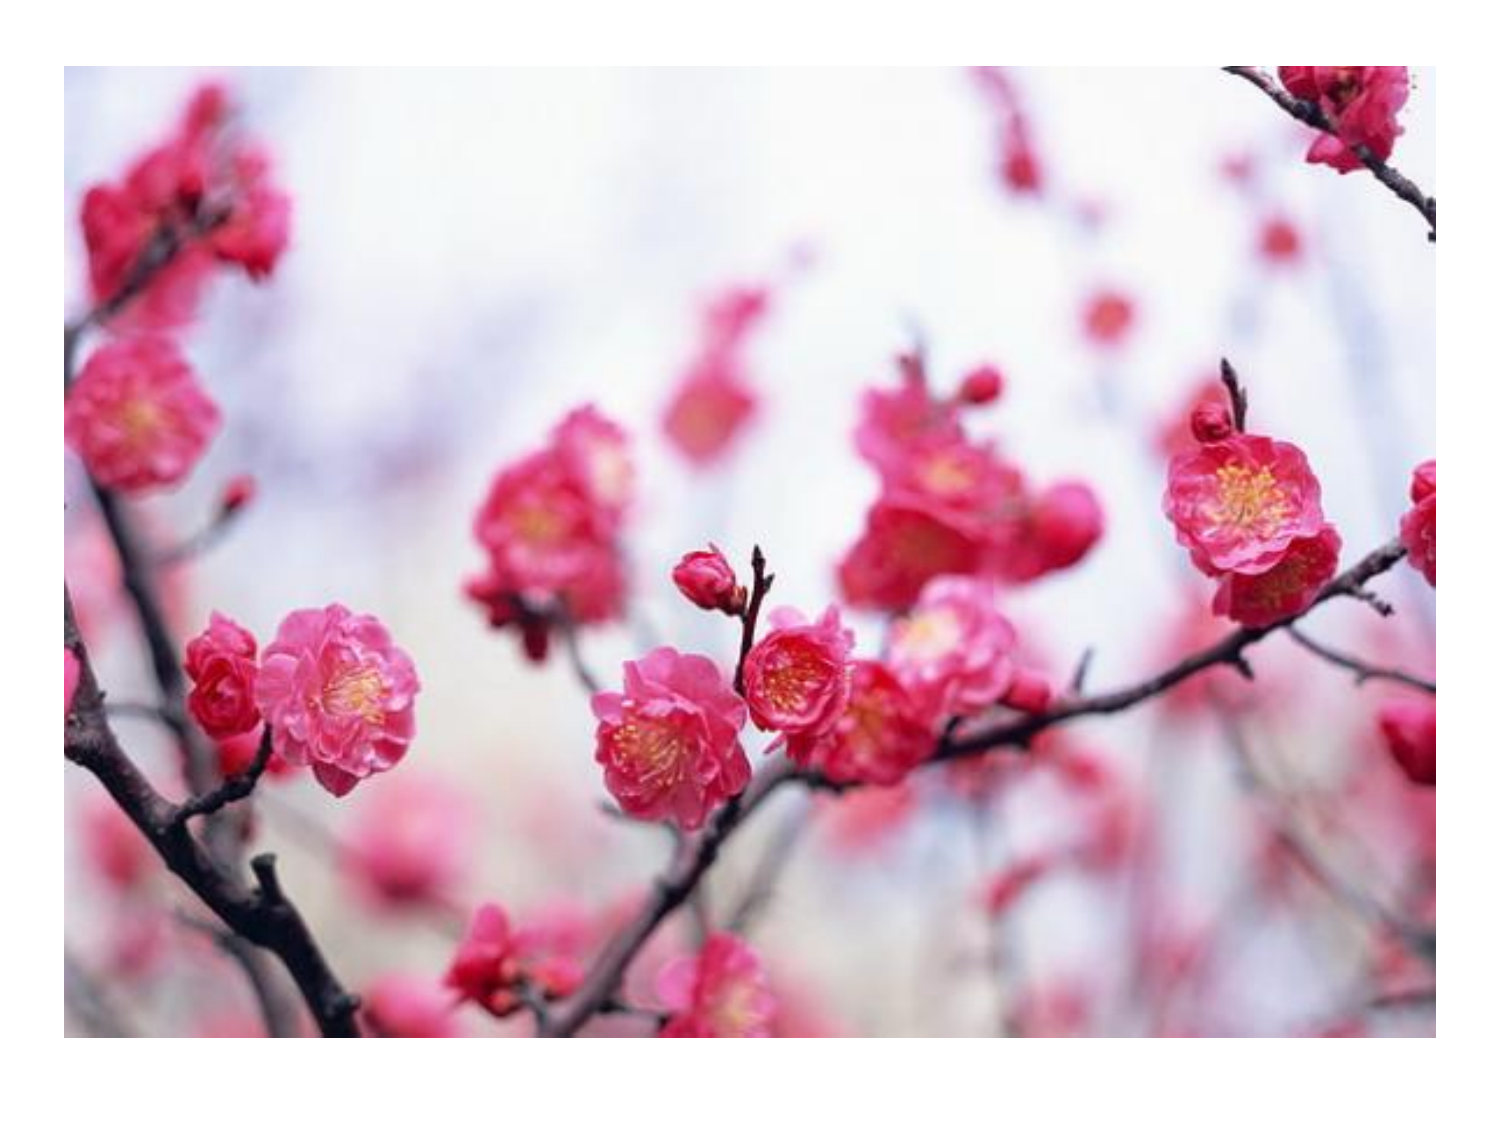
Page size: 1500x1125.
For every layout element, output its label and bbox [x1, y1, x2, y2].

picture [64, 66, 1436, 1038]
